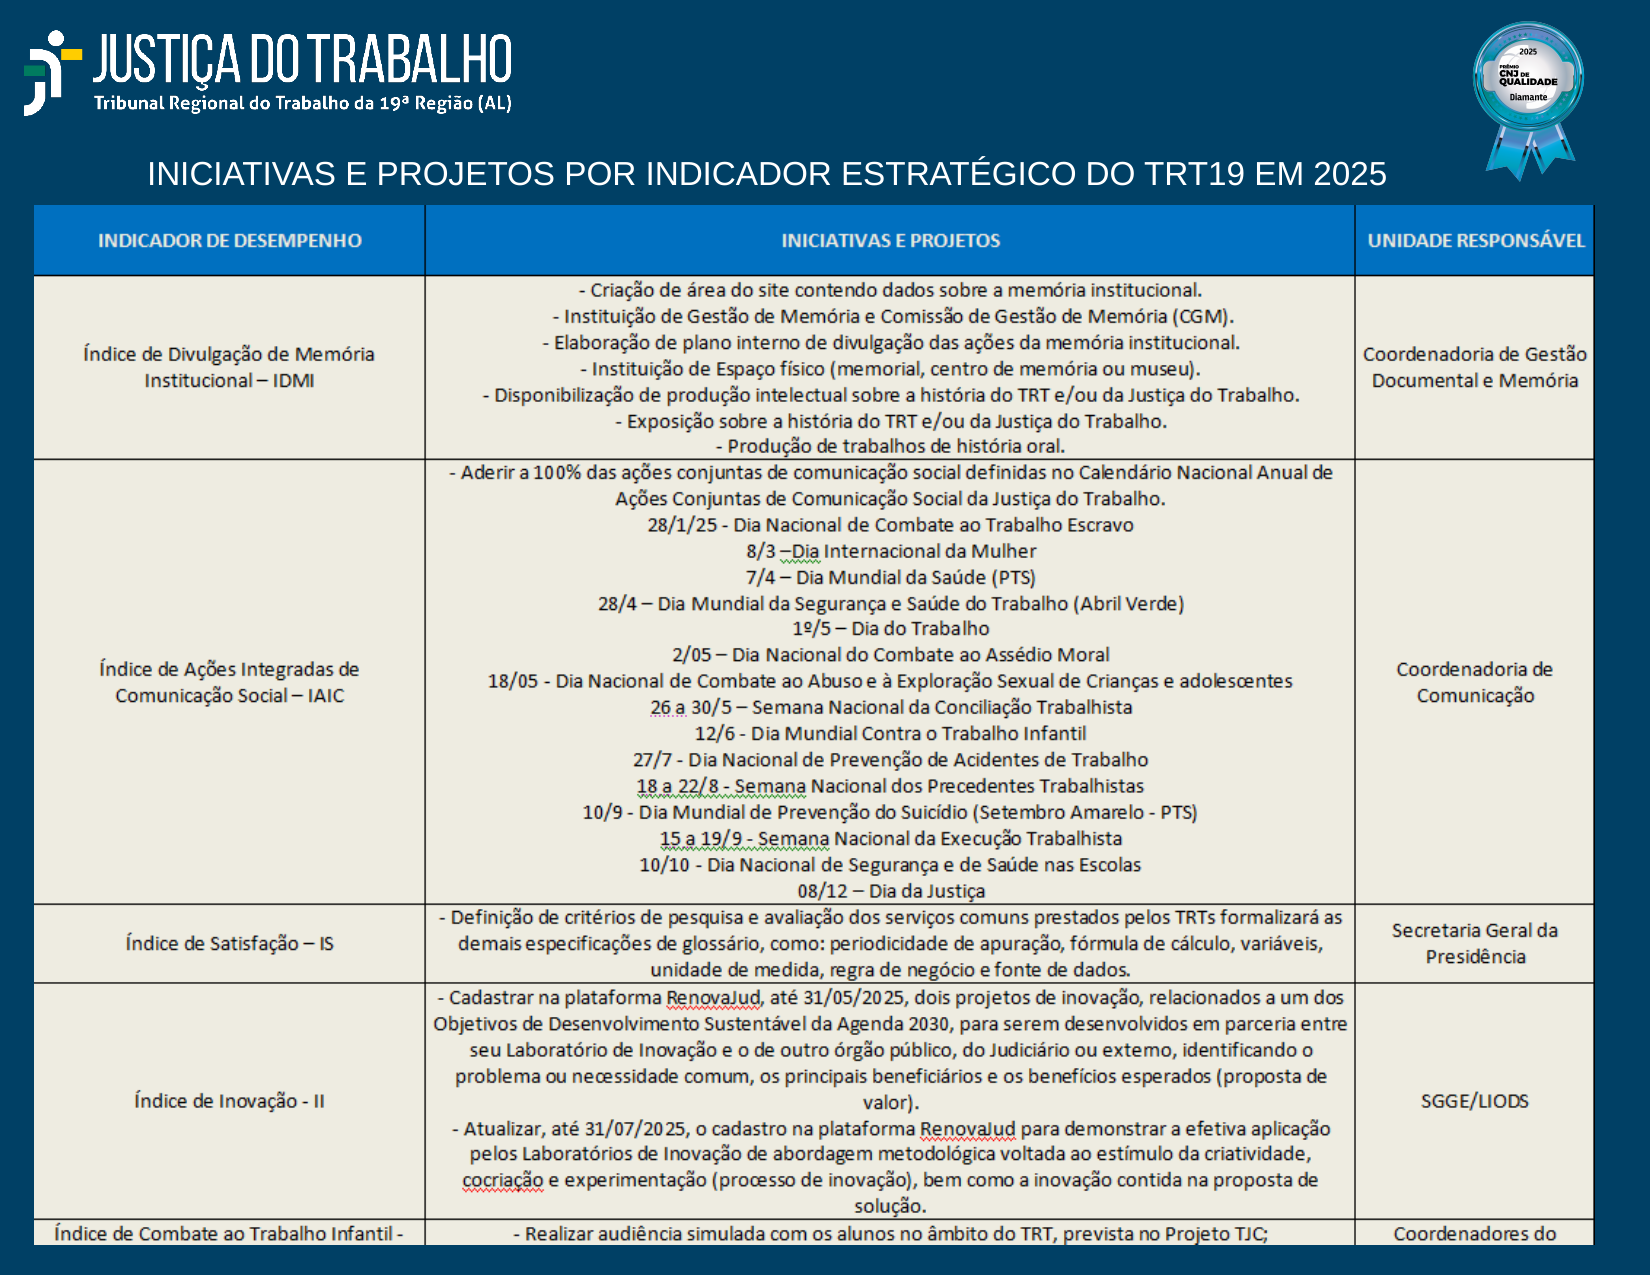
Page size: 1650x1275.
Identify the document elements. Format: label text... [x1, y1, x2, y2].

text_box INICIATIVAS E PROJETOS POR INDICADOR ESTRATÉGICO DO TRT19 EM 2025 [131, 144, 1447, 200]
picture [24, 30, 511, 116]
picture [34, 205, 1595, 1245]
picture [1472, 20, 1585, 183]
